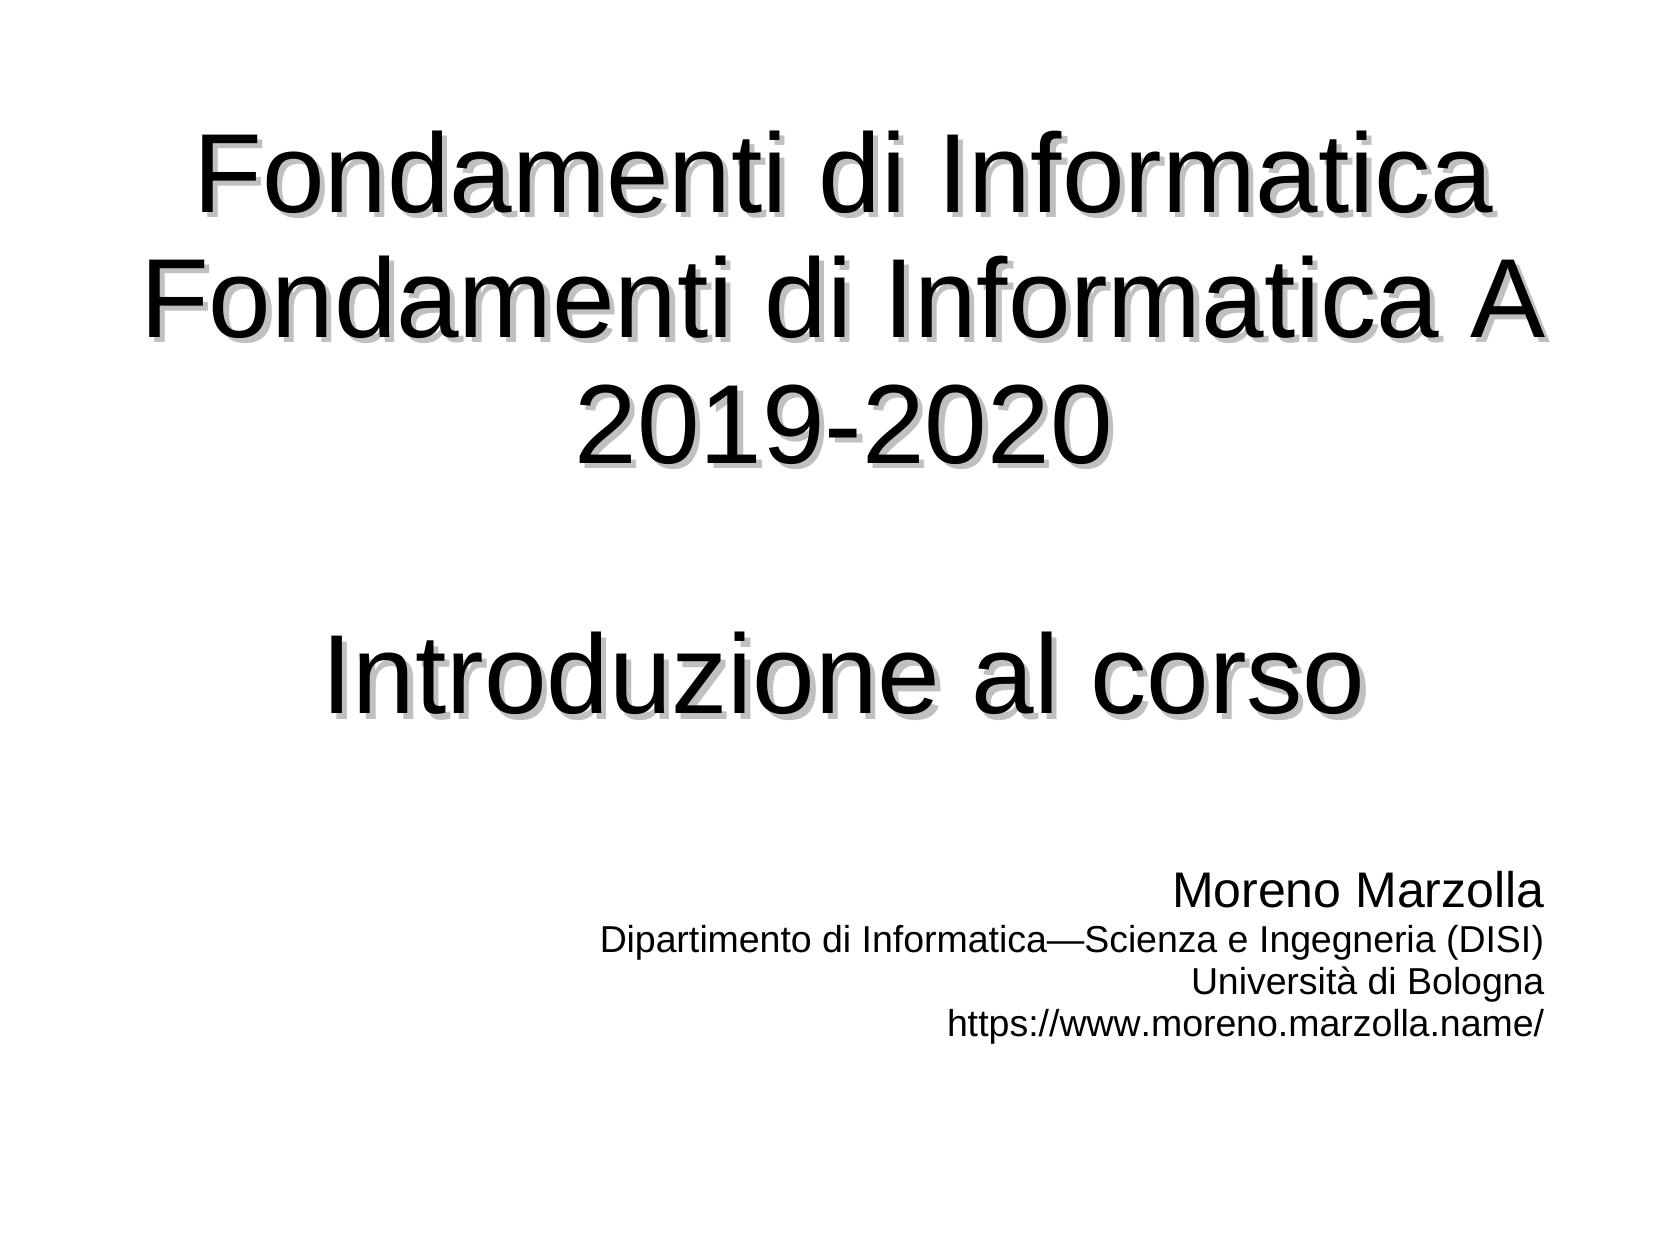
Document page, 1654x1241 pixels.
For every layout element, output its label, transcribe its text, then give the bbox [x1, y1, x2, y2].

text_box Moreno Marzolla Dipartimento di Informatica—Scienza e Ingegneria (DISI) Università di Bologna https://www.moreno.marzolla.name/ [599, 862, 1545, 1046]
text_box Fondamenti di Informatica Fondamenti di Informatica A 2019-2020 Introduzione al corso [75, 110, 1613, 738]
